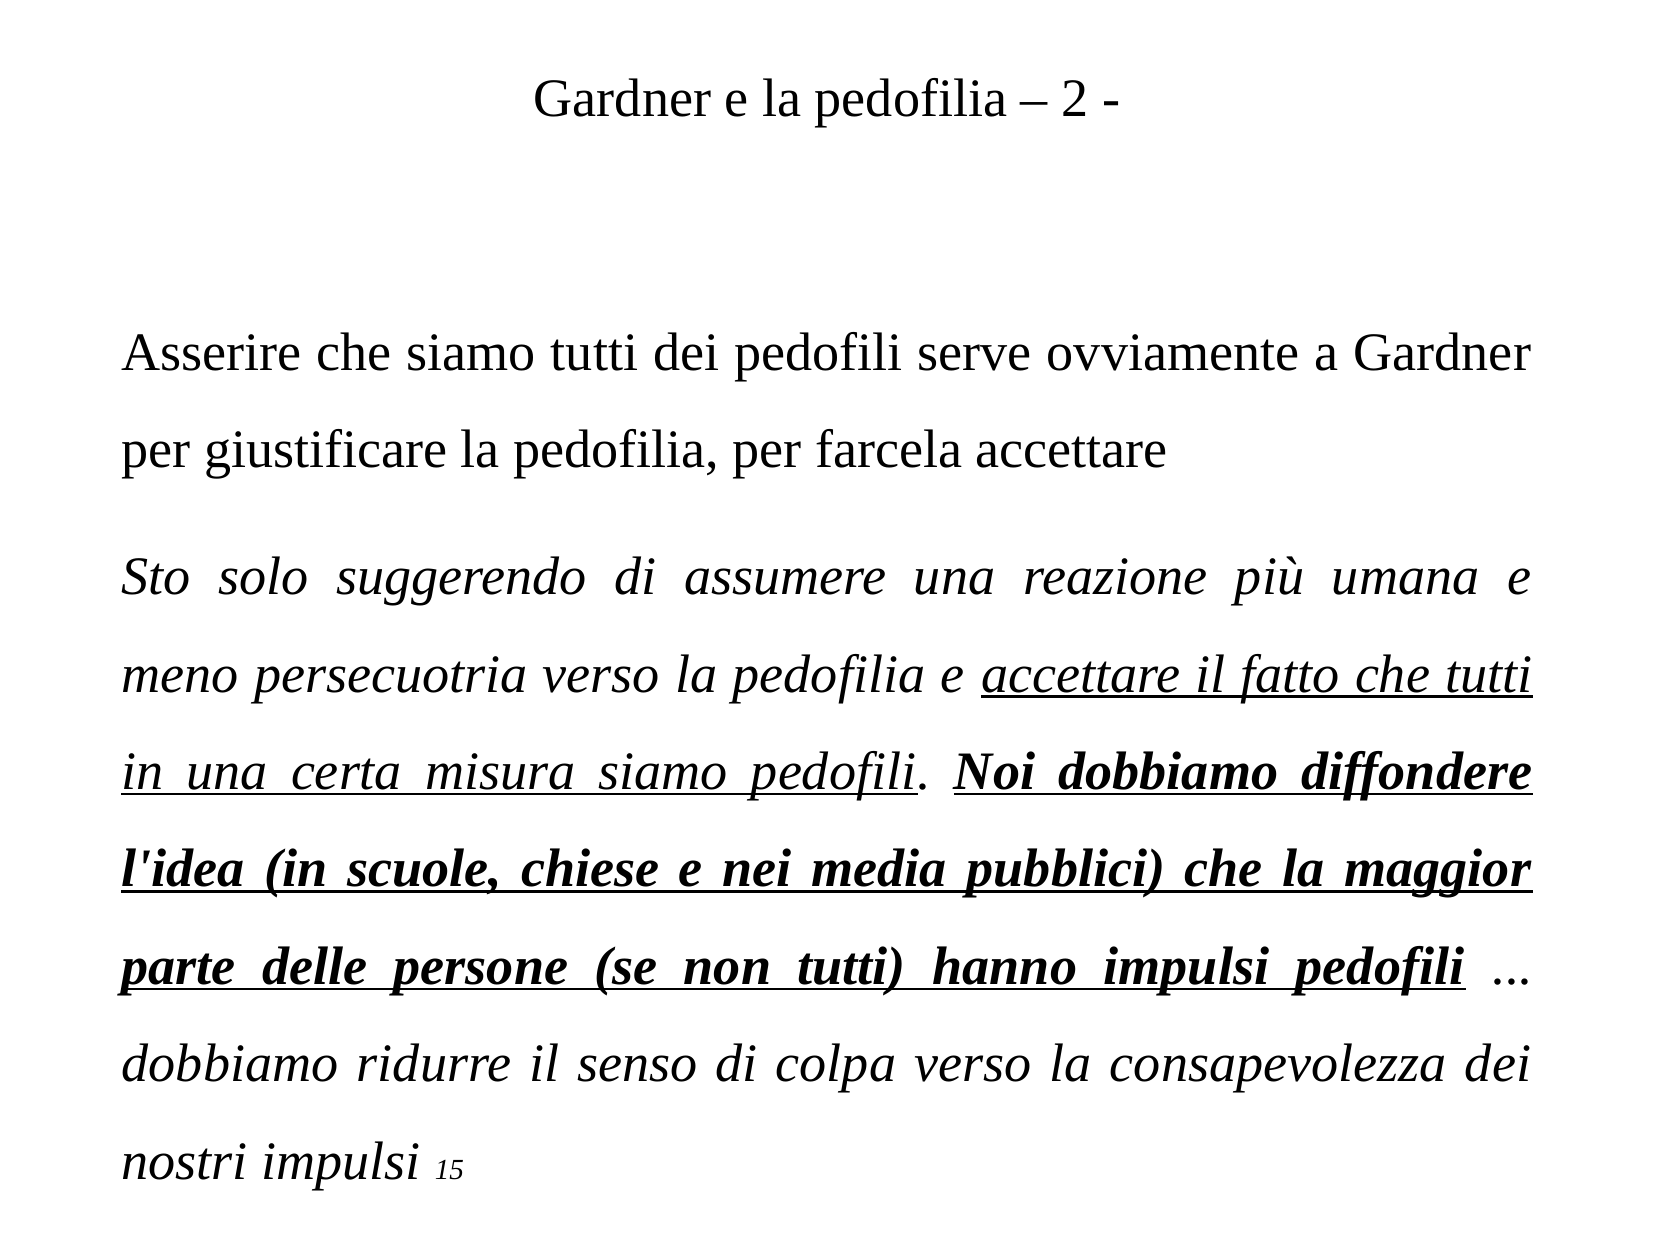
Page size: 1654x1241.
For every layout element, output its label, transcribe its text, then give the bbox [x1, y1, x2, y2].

subtitle Gardner e la pedofilia – 2 - Asserire che siamo tutti dei pedofili serve ovviamente a Gardner per giustificare la pedofilia, per farcela accettare Sto solo suggerendo di assumere una reazione più umana e meno persecuotria verso la pedofilia e accettare il fatto che tutti in una certa misura siamo pedofili. Noi dobbiamo diffondere l'idea (in scuole, chiese e nei media pubblici) che la maggior parte delle persone (se non tutti) hanno impulsi pedofili ... dobbiamo ridurre il senso di colpa verso la consapevolezza dei nostri impulsi 15 15 R. Gardner Sex Abuse Isteria ed Creative Therapeutics, op.cit. pag. 135 [121, 29, 1534, 1149]
